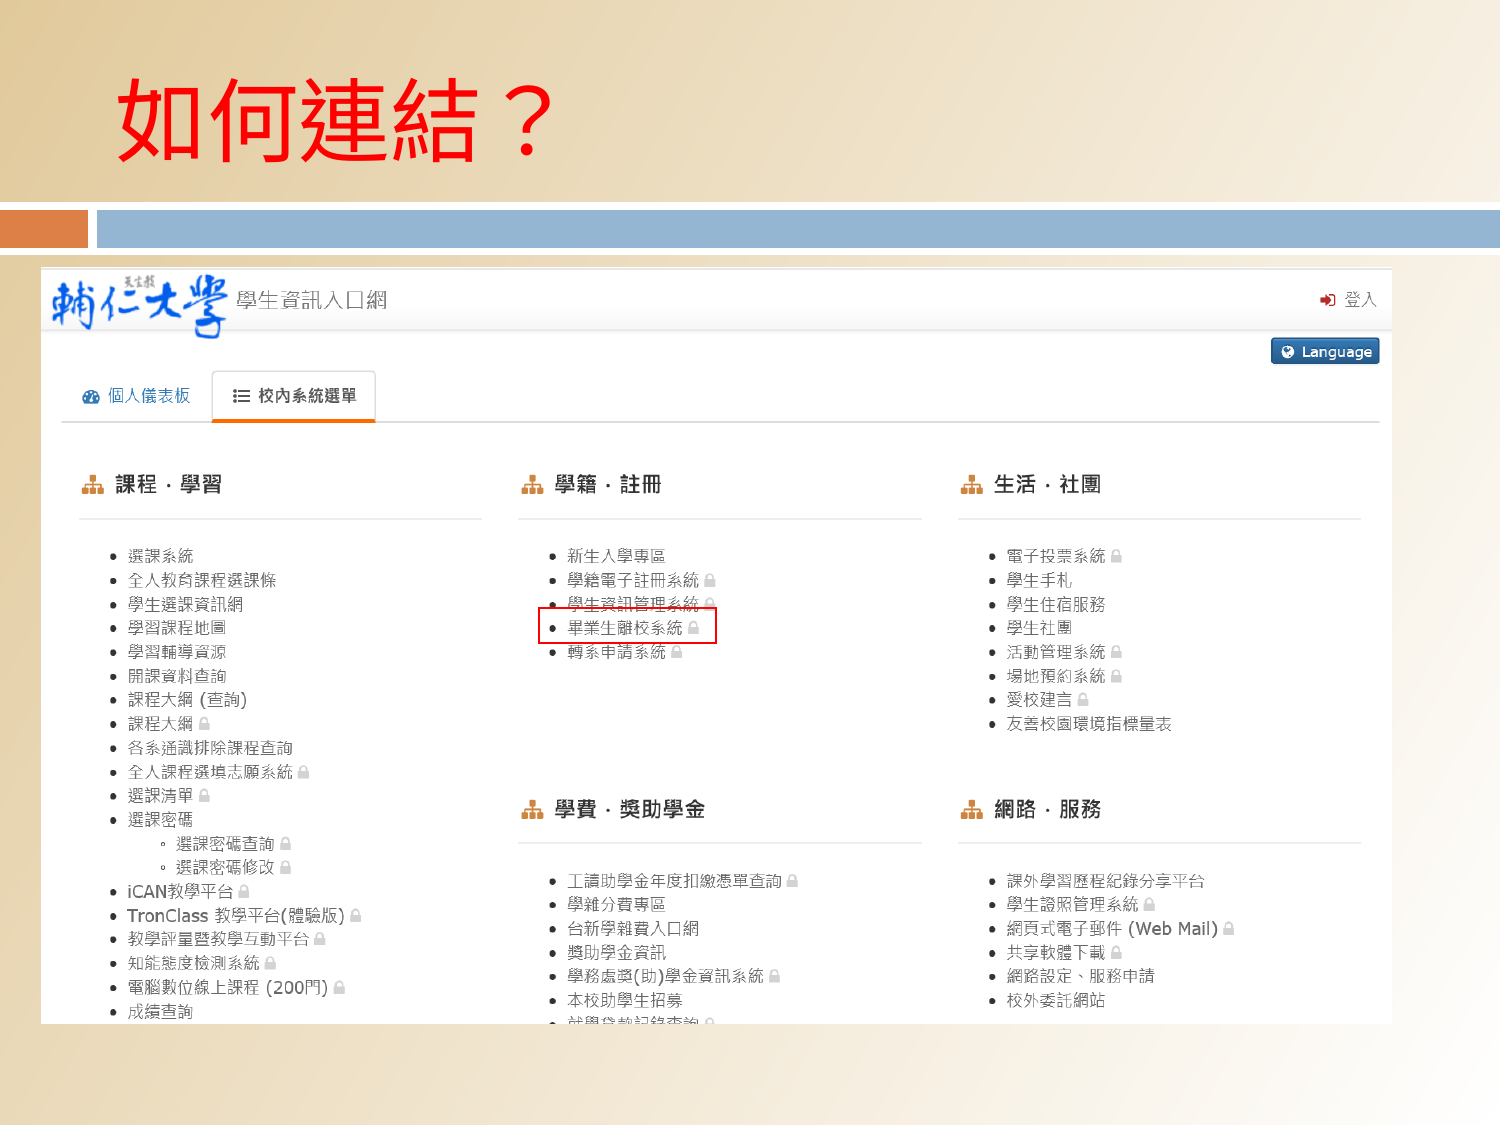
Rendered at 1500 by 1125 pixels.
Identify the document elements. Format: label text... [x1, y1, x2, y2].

list [29, 255, 1484, 1087]
title 如何連結？ [100, 37, 1438, 201]
picture [41, 267, 1392, 1024]
text_box [539, 608, 716, 643]
